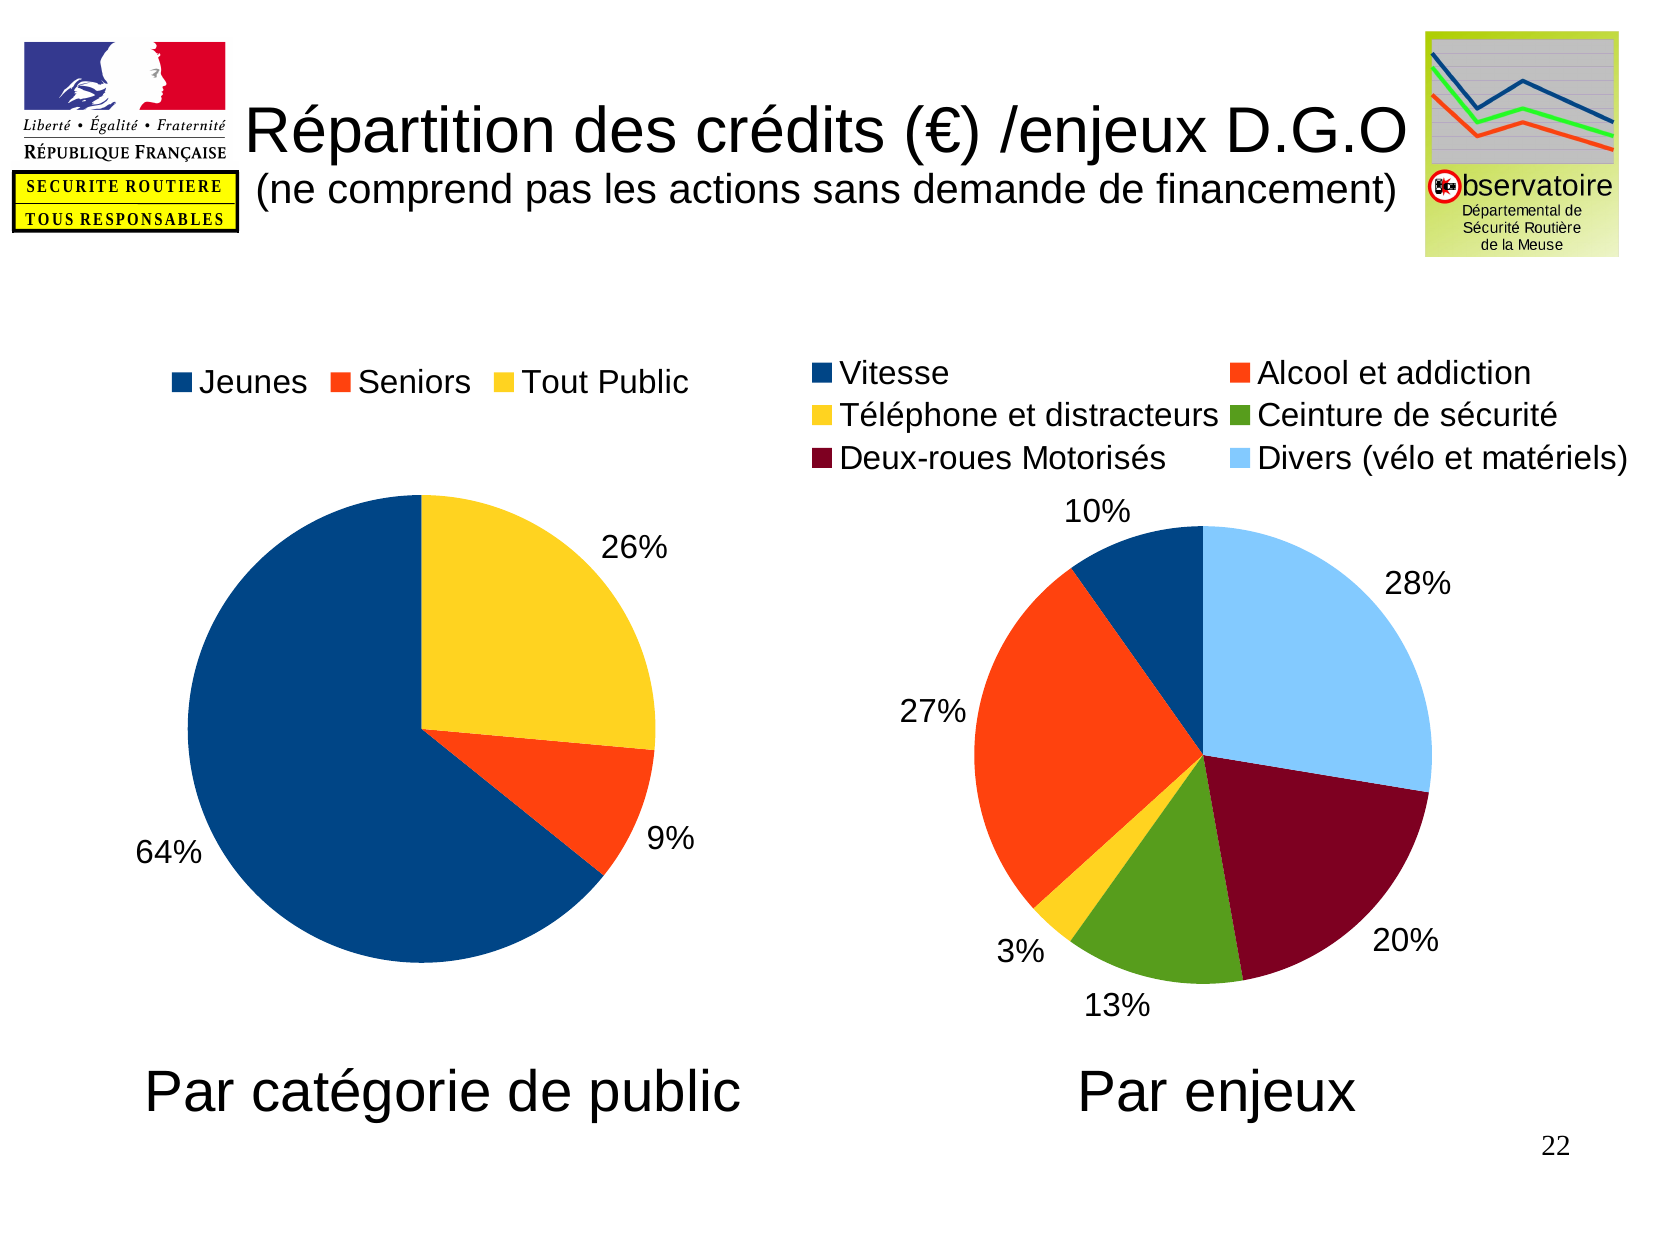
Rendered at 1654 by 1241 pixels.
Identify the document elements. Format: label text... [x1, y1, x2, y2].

title Répartition des crédits (€) /enjeux D.G.O (ne comprend pas les actions sans demande de financement) [82, 49, 1425, 257]
text_box Par enjeux [1062, 1051, 1394, 1146]
picture [11, 37, 240, 237]
picture [1425, 31, 1619, 257]
text_box Par catégorie de public [129, 1051, 768, 1134]
chart [0, 346, 1654, 1027]
